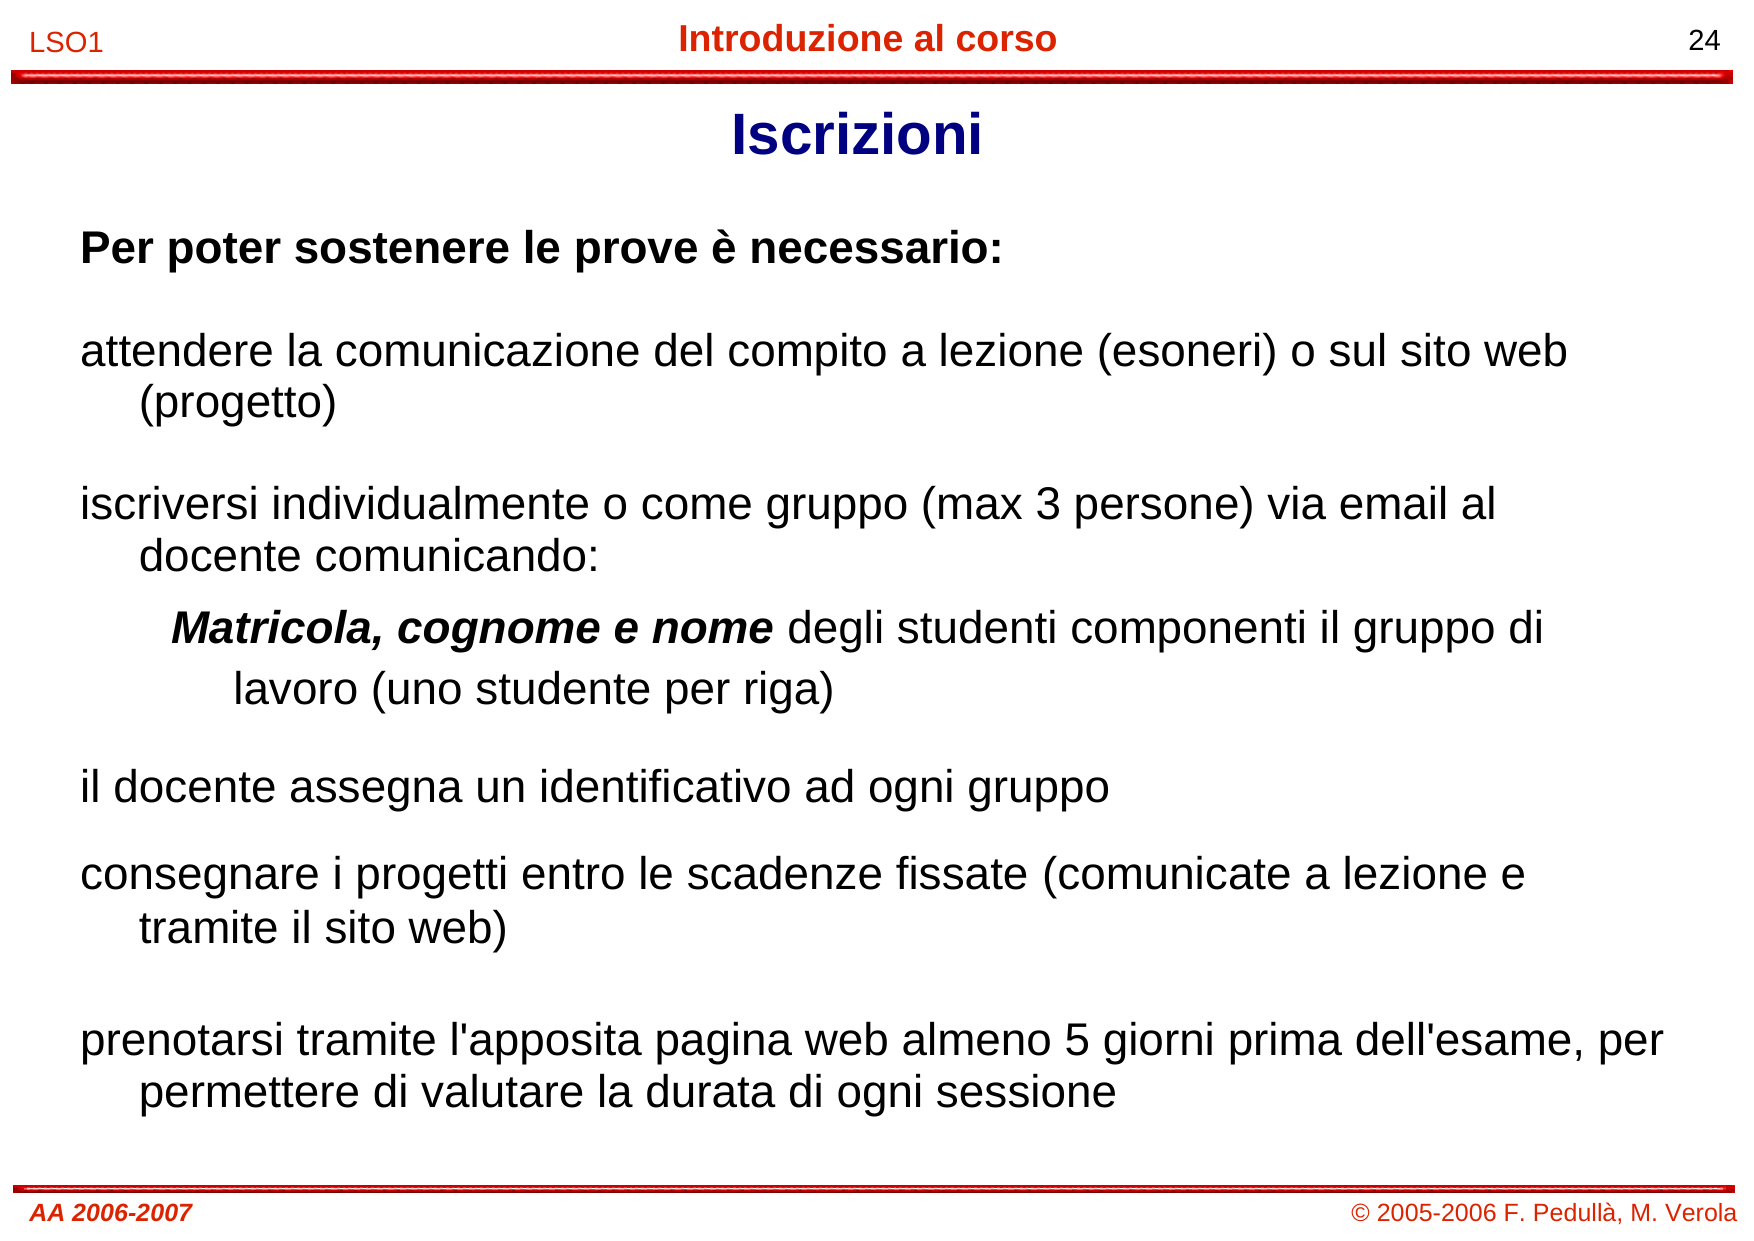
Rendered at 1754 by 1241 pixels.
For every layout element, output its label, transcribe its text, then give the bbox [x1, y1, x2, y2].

list Per poter sostenere le prove è necessario: attendere la comunicazione del compito a lezione (esoneri) o sul sito web (progetto) iscriversi individualmente o come gruppo (max 3 persone) via email al docente comunicando: Matricola, cognome e nome degli studenti componenti il gruppo di lavoro (uno studente per riga) il docente assegna un identificativo ad ogni gruppo consegnare i progetti entro le scadenze fissate (comunicate a lezione e tramite il sito web) prenotarsi tramite l'apposita pagina web almeno 5 giorni prima dell'esame, per permettere di valutare la durata di ogni sessione [77, 222, 1669, 1174]
text_box Iscrizioni [386, 98, 1330, 187]
picture [11, 70, 1733, 84]
picture [13, 1185, 1735, 1193]
